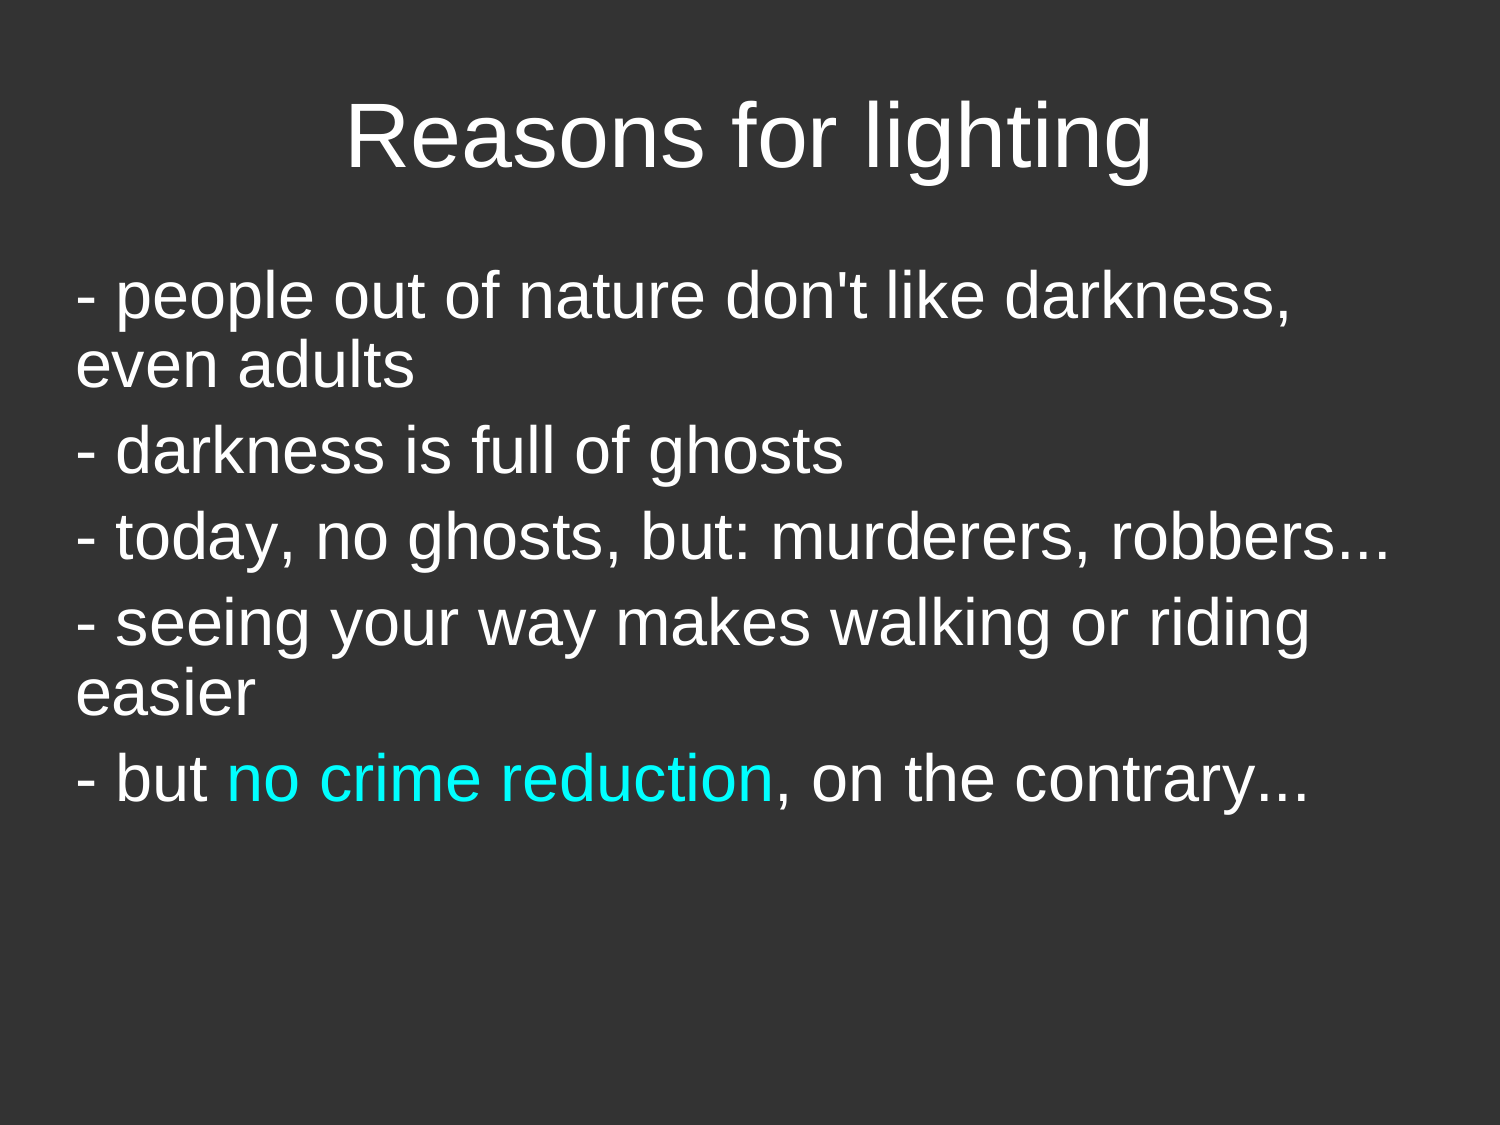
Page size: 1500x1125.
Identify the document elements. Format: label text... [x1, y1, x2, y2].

title Reasons for lighting [75, 21, 1425, 257]
list - people out of nature don't like darkness, even adults - darkness is full of ghosts - today, no ghosts, but: murderers, robbers... - seeing your way makes walking or riding easier - but no crime reduction, on the contrary... [75, 262, 1425, 1005]
